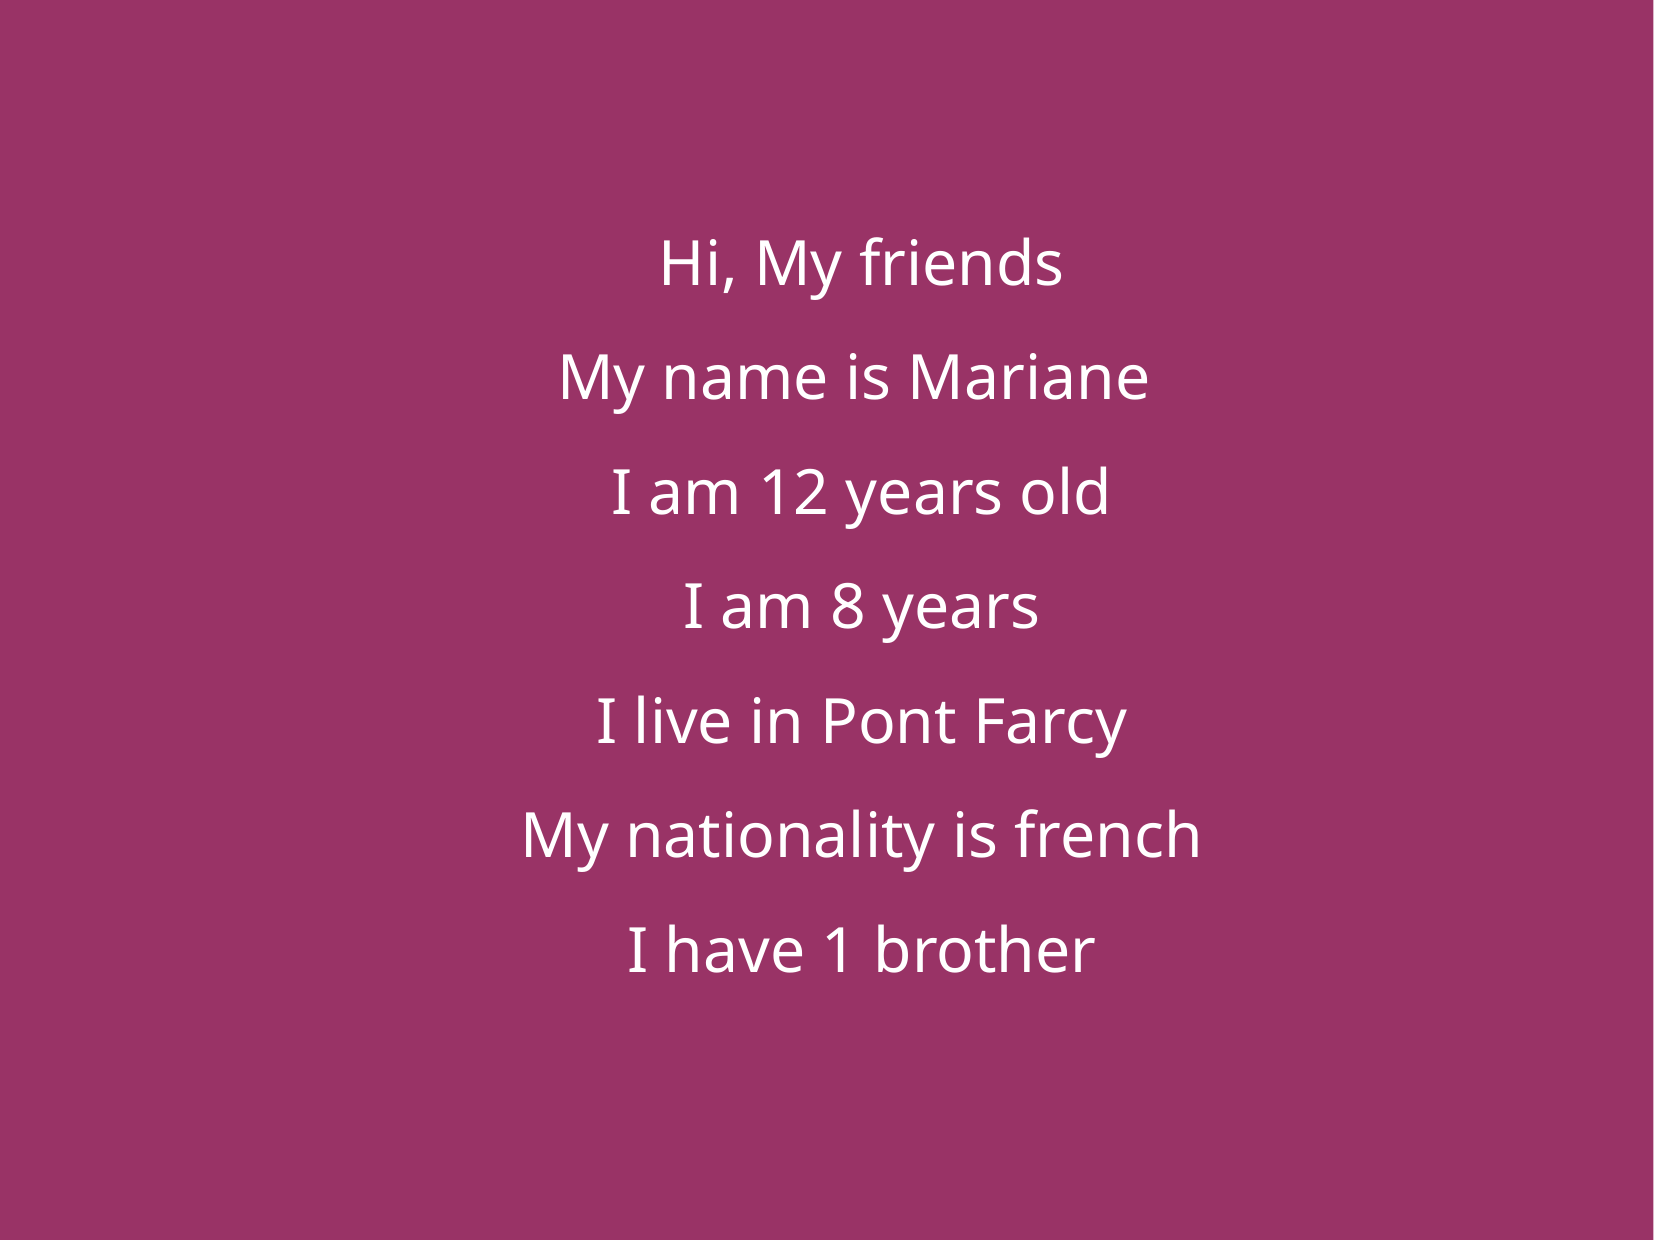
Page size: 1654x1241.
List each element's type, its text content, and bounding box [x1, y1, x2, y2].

list Hi, My friends My name is Mariane I am 12 years old I am 8 years I live in Pont Farcy My nationality is french I have 1 brother [82, 218, 1571, 1087]
